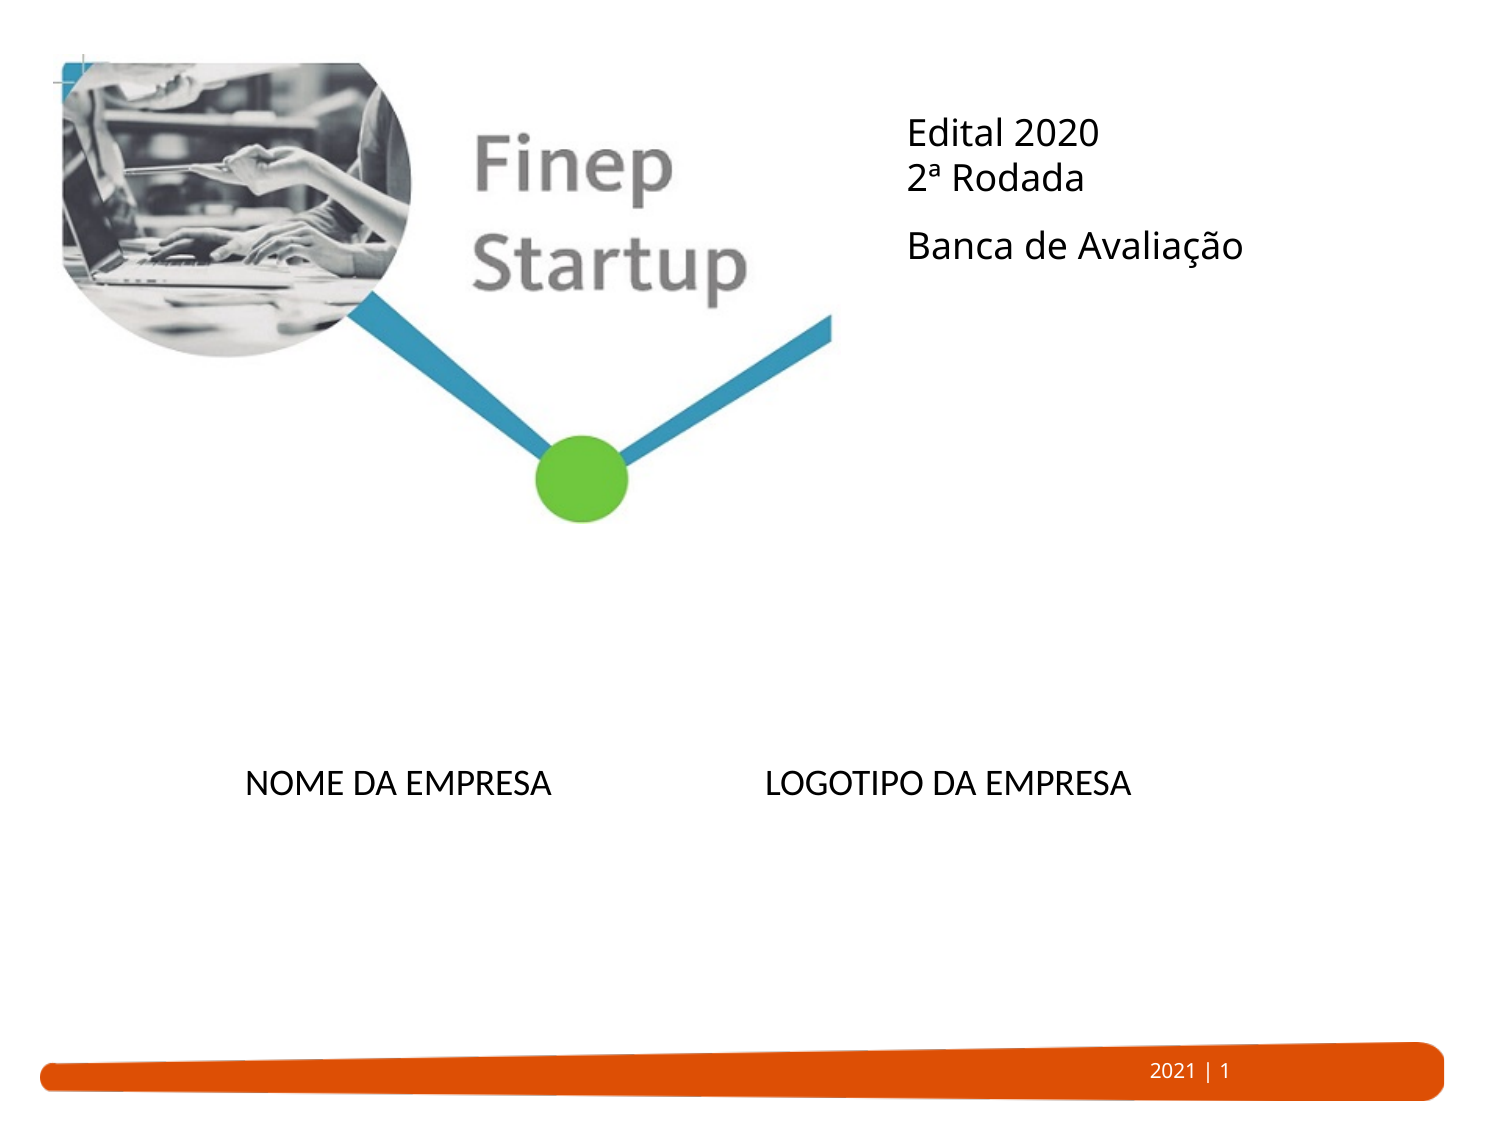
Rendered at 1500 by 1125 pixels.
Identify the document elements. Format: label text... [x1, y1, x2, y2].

text_box Edital 2020 2ª Rodada Banca de Avaliação [891, 101, 1459, 267]
picture [53, 54, 841, 524]
text_box LOGOTIPO DA EMPRESA [750, 750, 1176, 811]
text_box NOME DA EMPRESA [230, 750, 656, 811]
